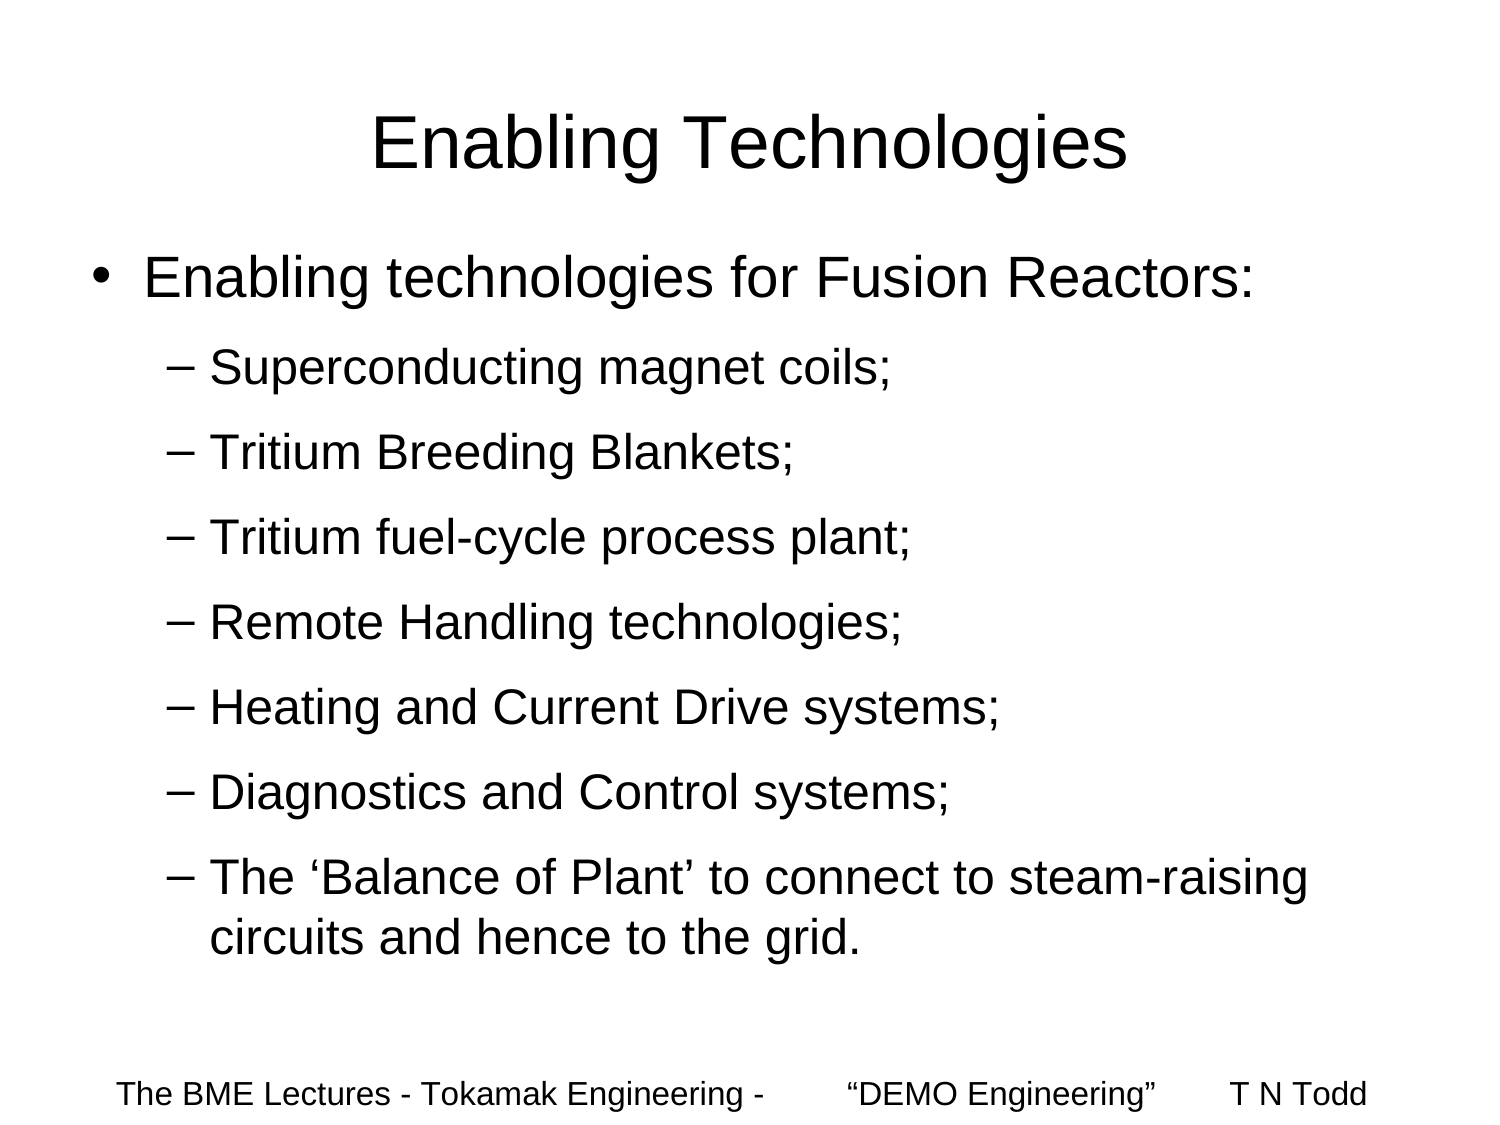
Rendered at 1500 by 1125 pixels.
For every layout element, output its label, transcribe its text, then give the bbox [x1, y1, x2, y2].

text_box Enabling Technologies [75, 45, 1426, 233]
text_box Enabling technologies for Fusion Reactors: Superconducting magnet coils; Tritium Breeding Blankets; Tritium fuel-cycle process plant; Remote Handling technologies; Heating and Current Drive systems; Diagnostics and Control systems; The ‘Balance of Plant’ to connect to steam-raising circuits and hence to the grid. [76, 231, 1471, 977]
